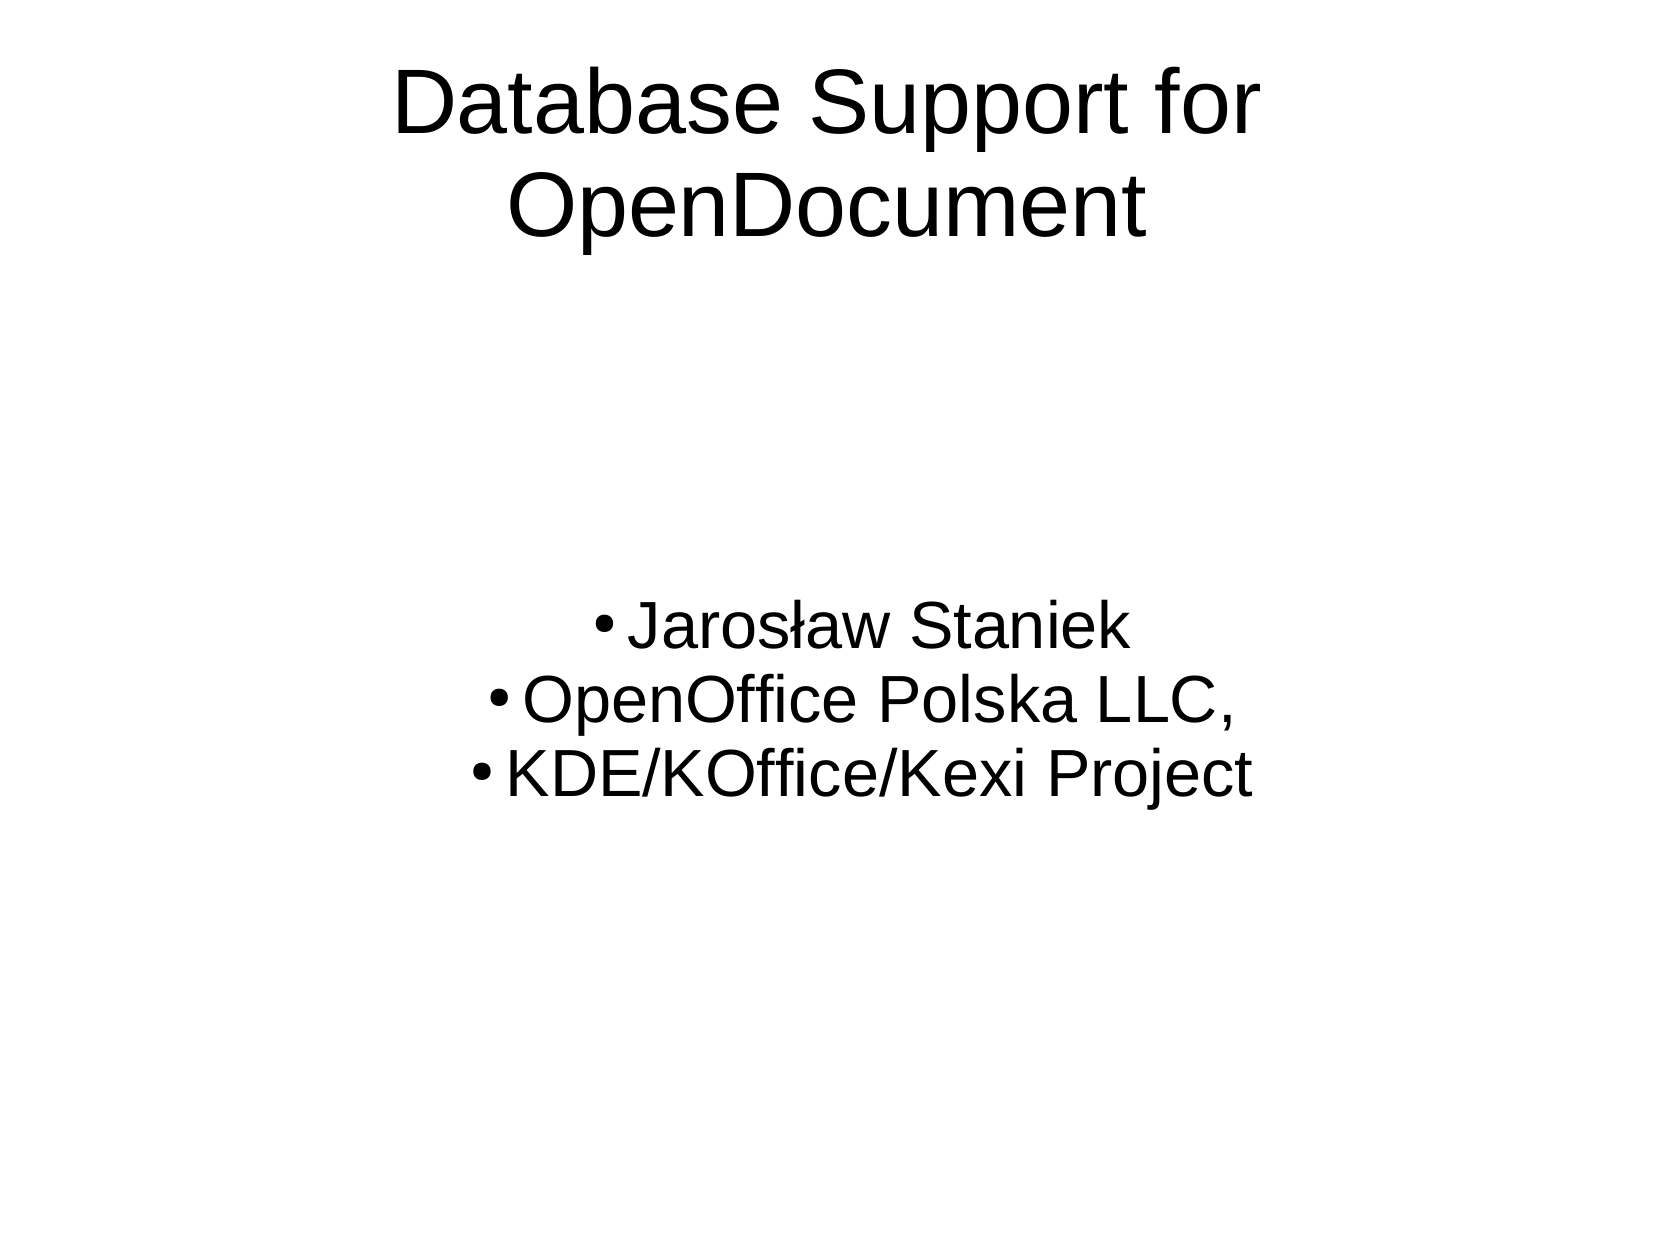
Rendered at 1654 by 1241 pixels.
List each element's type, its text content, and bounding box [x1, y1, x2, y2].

subtitle Jarosław Staniek OpenOffice Polska LLC, KDE/KOffice/Kexi Project [82, 290, 1571, 1109]
title Database Support for OpenDocument [82, 49, 1571, 257]
